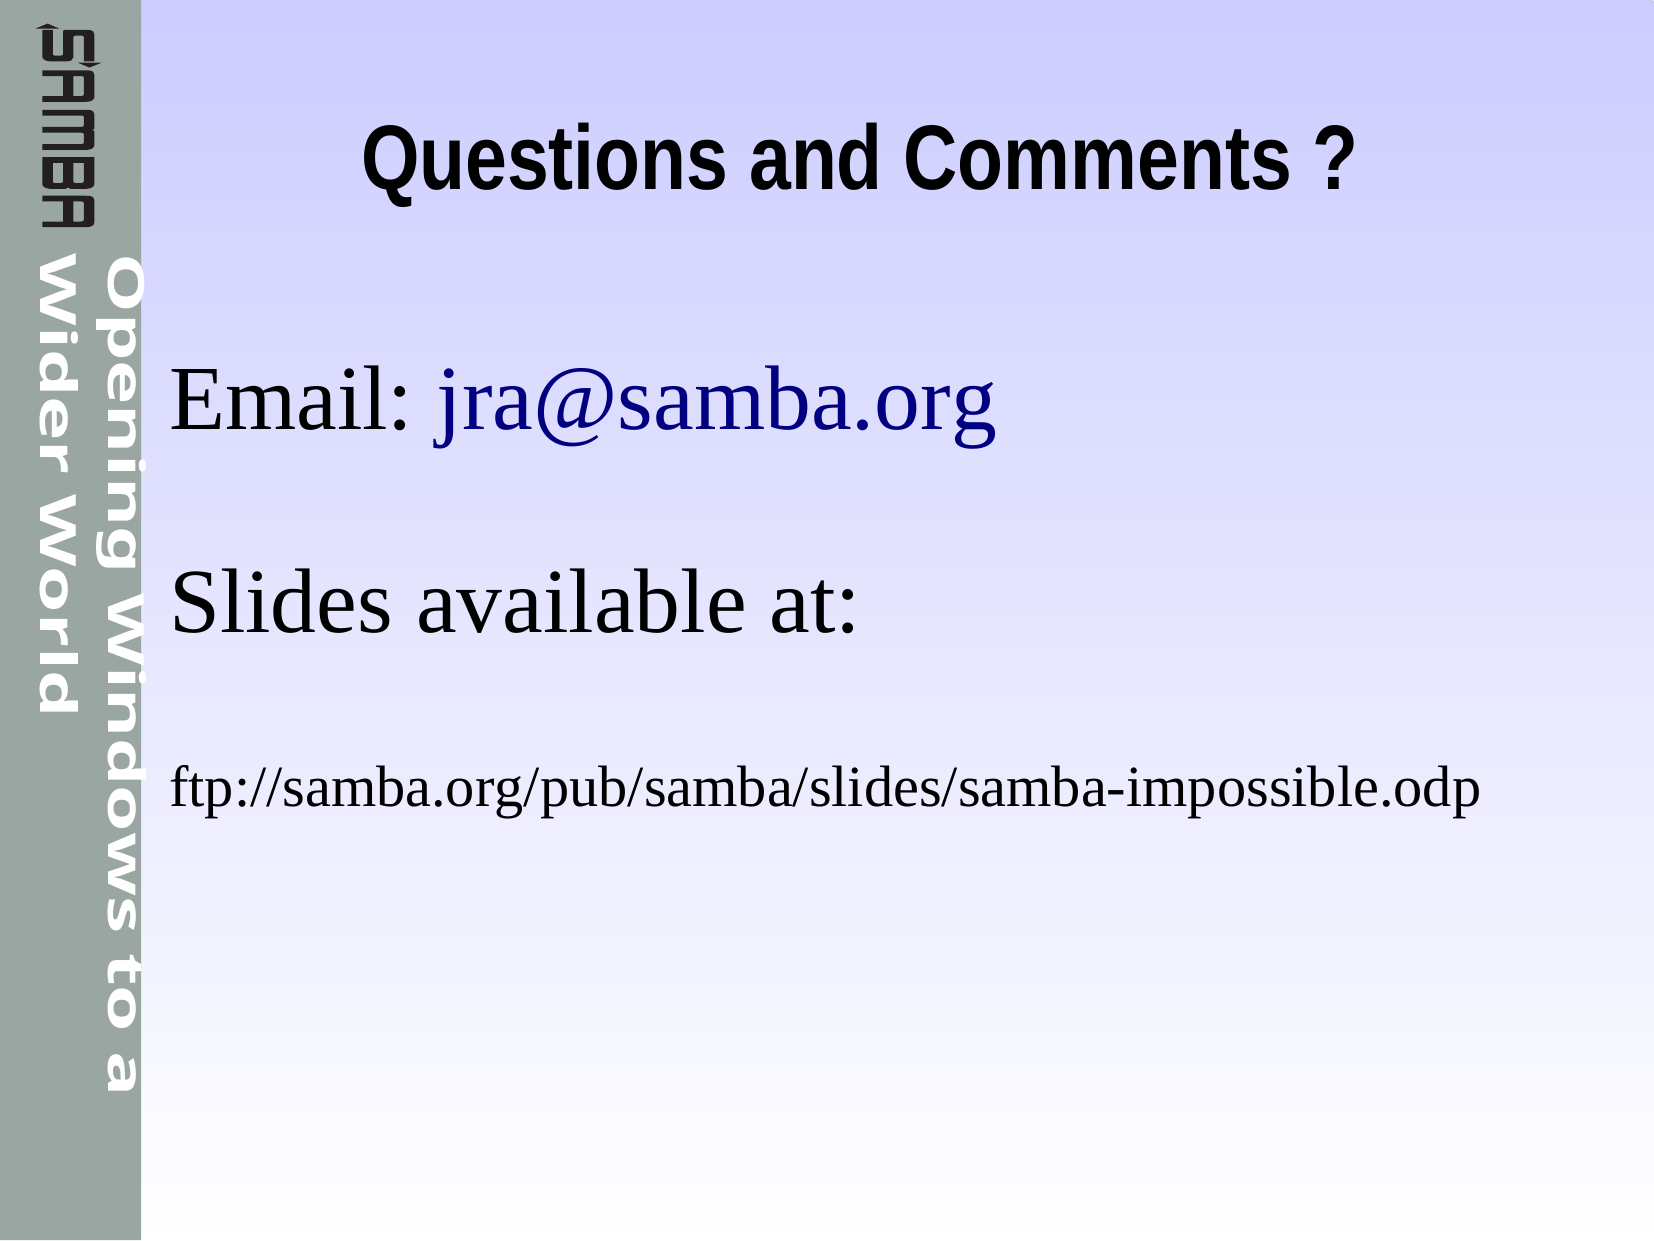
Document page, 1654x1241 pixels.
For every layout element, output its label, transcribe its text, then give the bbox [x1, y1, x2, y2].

title Questions and Comments ? [154, 53, 1567, 261]
text_box Email: jra@samba.org Slides available at: ftp://samba.org/pub/samba/slides/samba-impossible.odp [169, 348, 1654, 1172]
